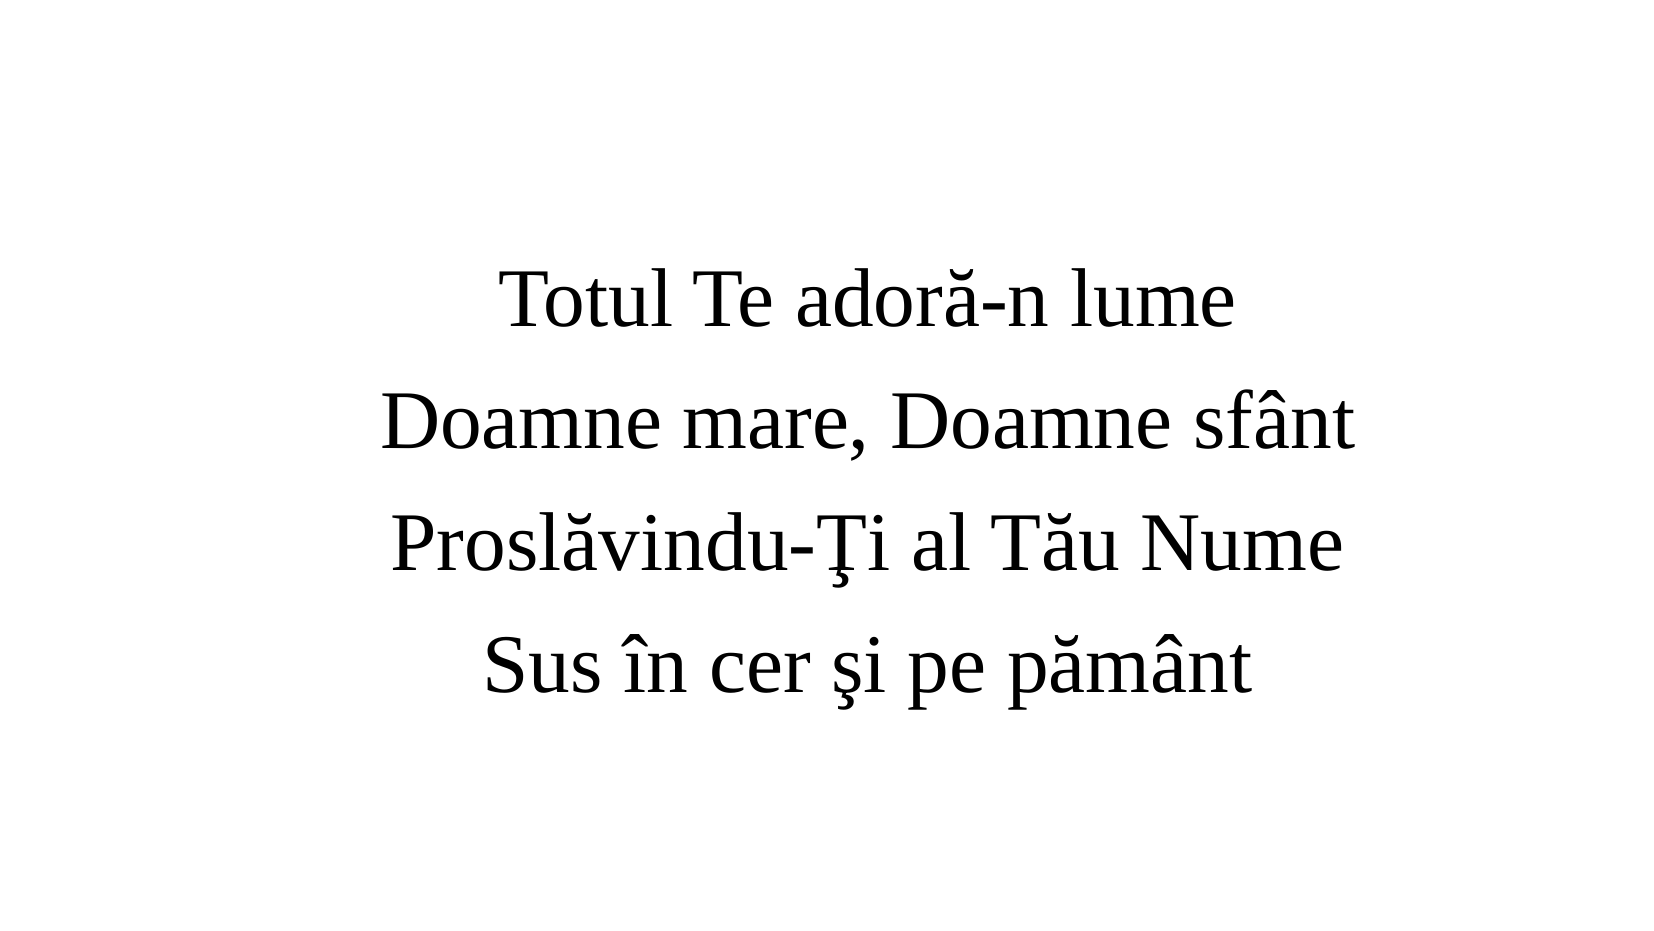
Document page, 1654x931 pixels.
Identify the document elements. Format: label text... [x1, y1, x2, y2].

subtitle Totul Te adoră-n lume Doamne mare, Doamne sfânt Proslăvindu-Ţi al Tău Nume Sus în cer şi pe pământ [153, 239, 1583, 713]
